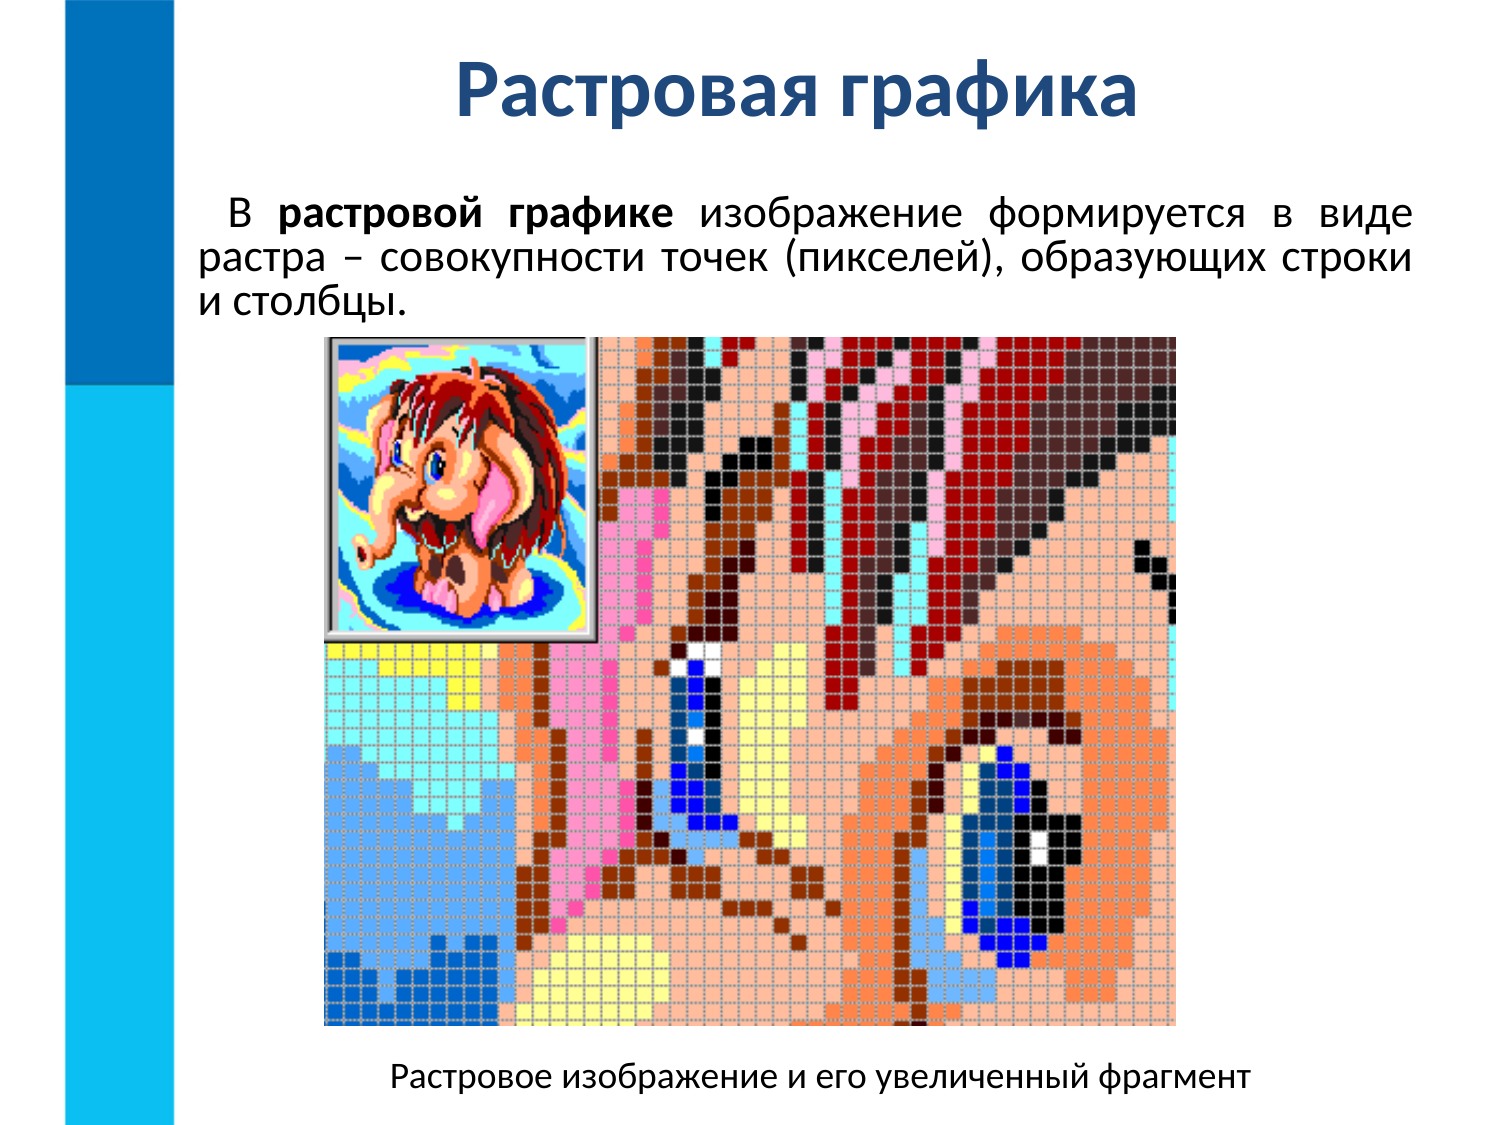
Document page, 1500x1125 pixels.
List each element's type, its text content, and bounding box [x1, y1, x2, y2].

picture [0, 0, 1500, 1125]
text_box Растровая графика [171, 30, 1426, 135]
text_box В растровой графике изображение формируется в виде растра – совокупности точек (пикселей), образующих строки и столбцы. [183, 184, 1430, 332]
text_box Растровое изображение и его увеличенный фрагмент [194, 1042, 1448, 1104]
